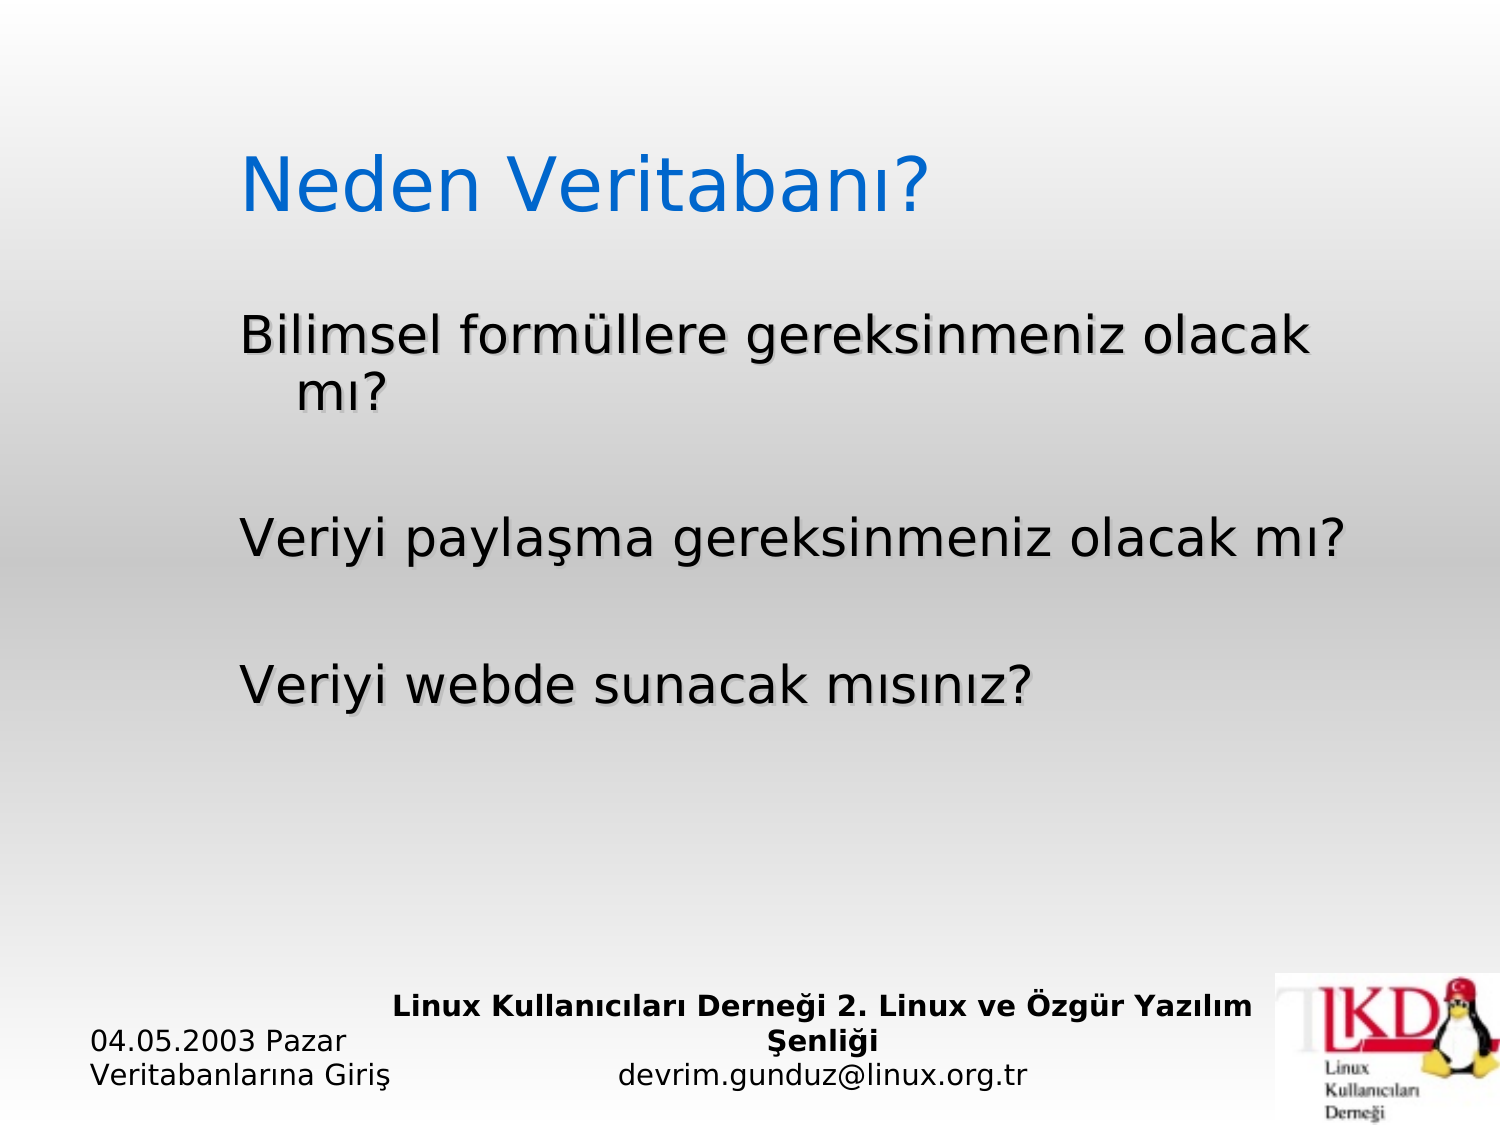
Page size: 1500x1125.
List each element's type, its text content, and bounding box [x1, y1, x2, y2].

list Bilimsel formüllere gereksinmeniz olacak mı? Veriyi paylaşma gereksinmeniz olacak mı? Veriyi webde sunacak mısınız? [224, 299, 1425, 975]
title Neden Veritabanı? [224, 49, 1425, 237]
picture [1275, 973, 1500, 1125]
